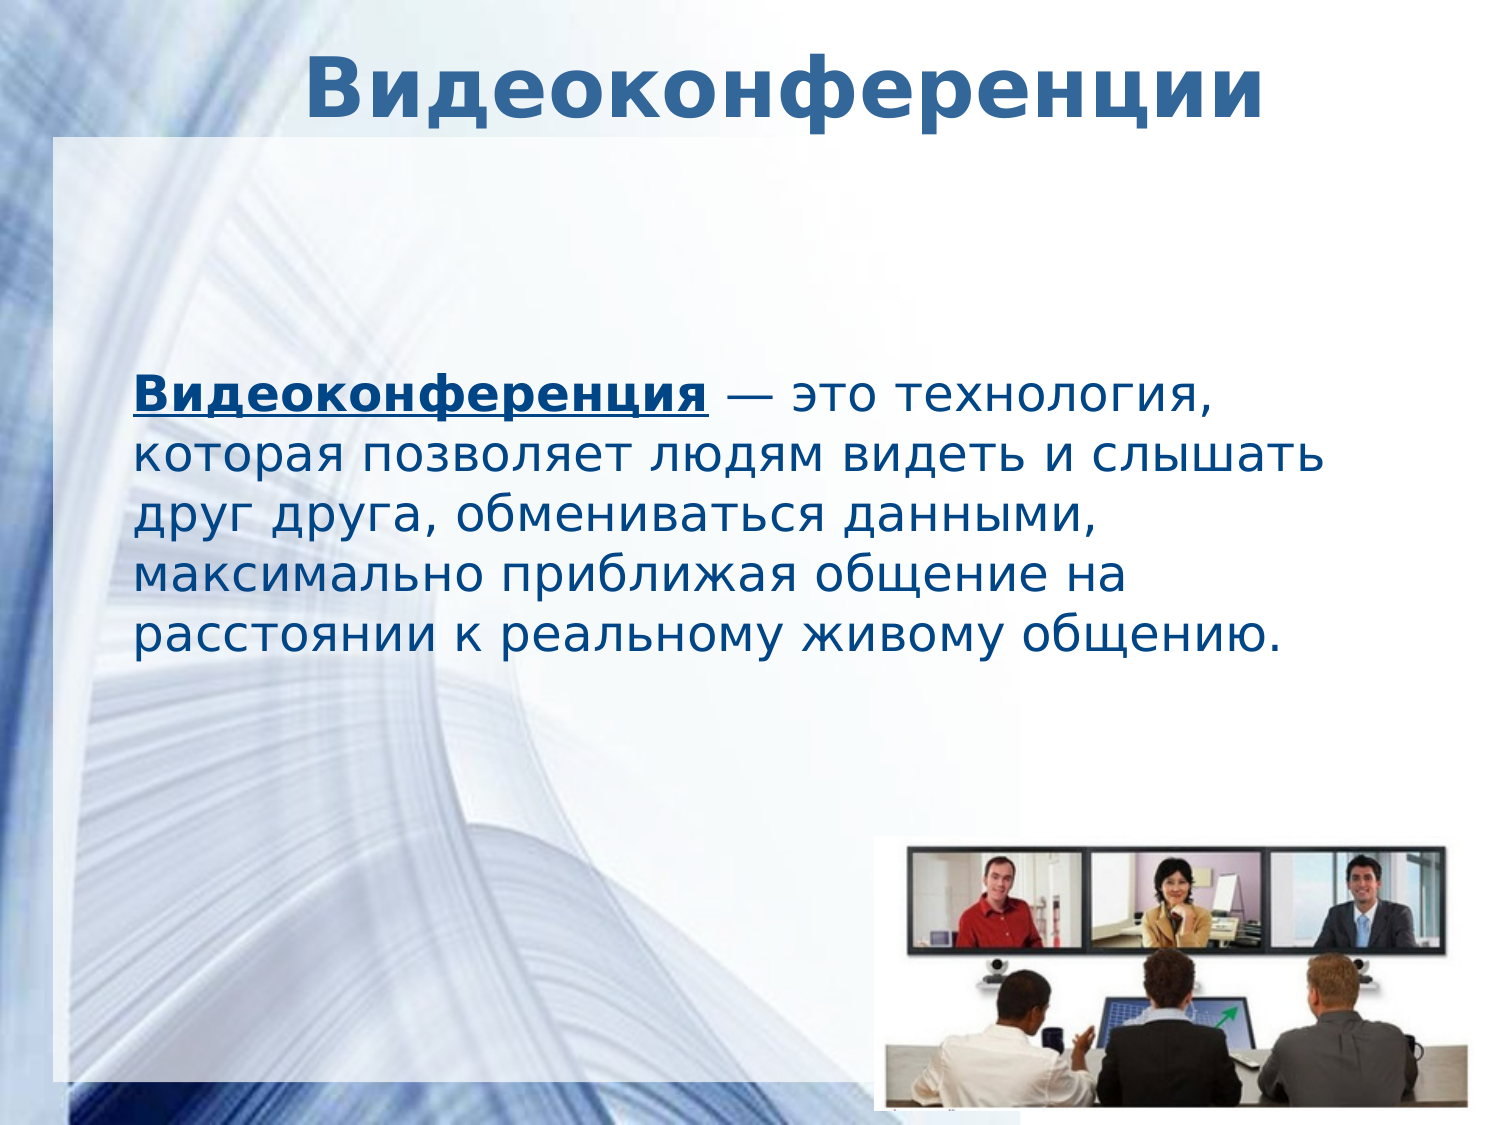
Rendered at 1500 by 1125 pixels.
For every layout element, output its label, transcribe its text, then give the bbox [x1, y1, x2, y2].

text_box Видеоконференция — это технология, которая позволяет людям видеть и слышать друг друга, обмениваться данными, максимально приближая общение на расстоянии к реальному живому общению. [118, 353, 1418, 760]
picture [0, 0, 1500, 1125]
text_box Видеоконференции [288, 26, 1312, 142]
